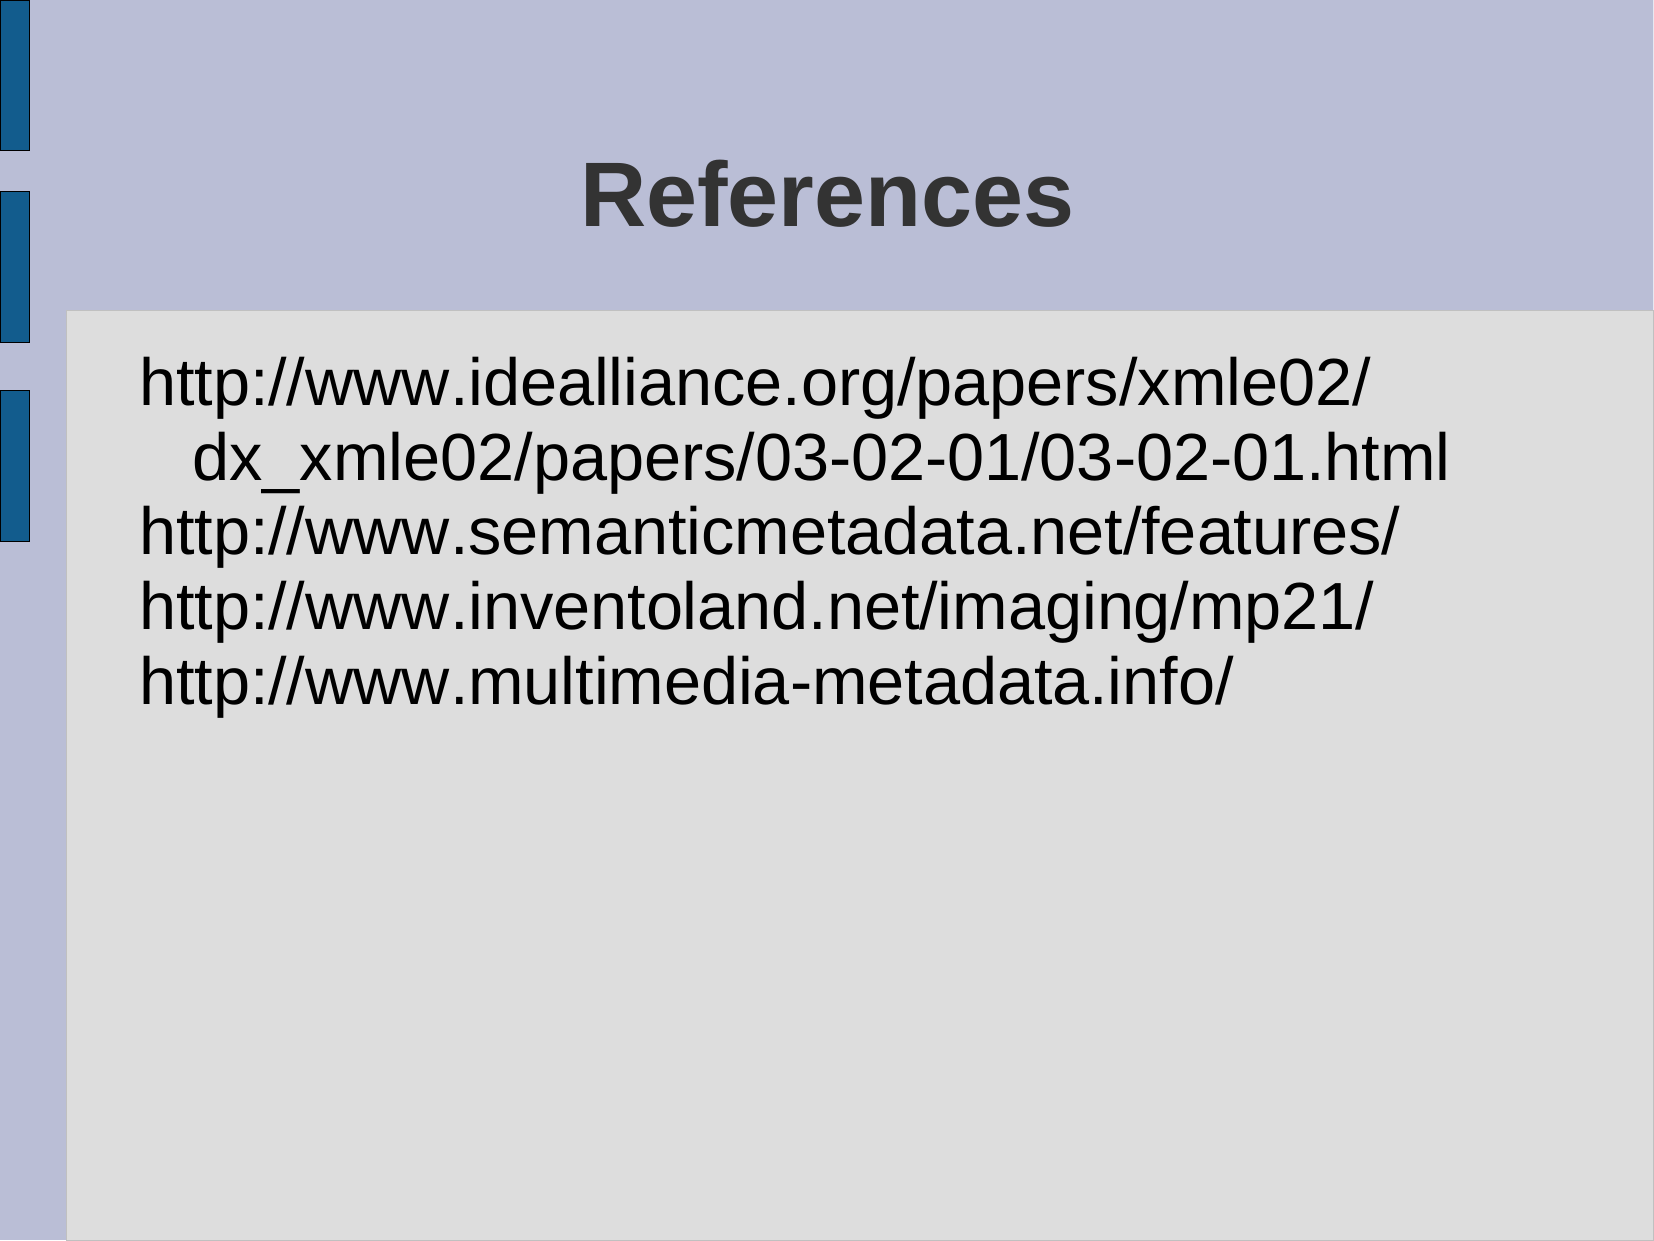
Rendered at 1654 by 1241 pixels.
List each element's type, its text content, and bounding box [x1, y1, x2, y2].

title References [121, 98, 1534, 291]
list http://www.idealliance.org/papers/xmle02/dx_xmle02/papers/03-02-01/03-02-01.html http://www.semanticmetadata.net/features/ http://www.inventoland.net/imaging/mp21/ http://www.multimedia-metadata.info/ [121, 344, 1534, 1112]
